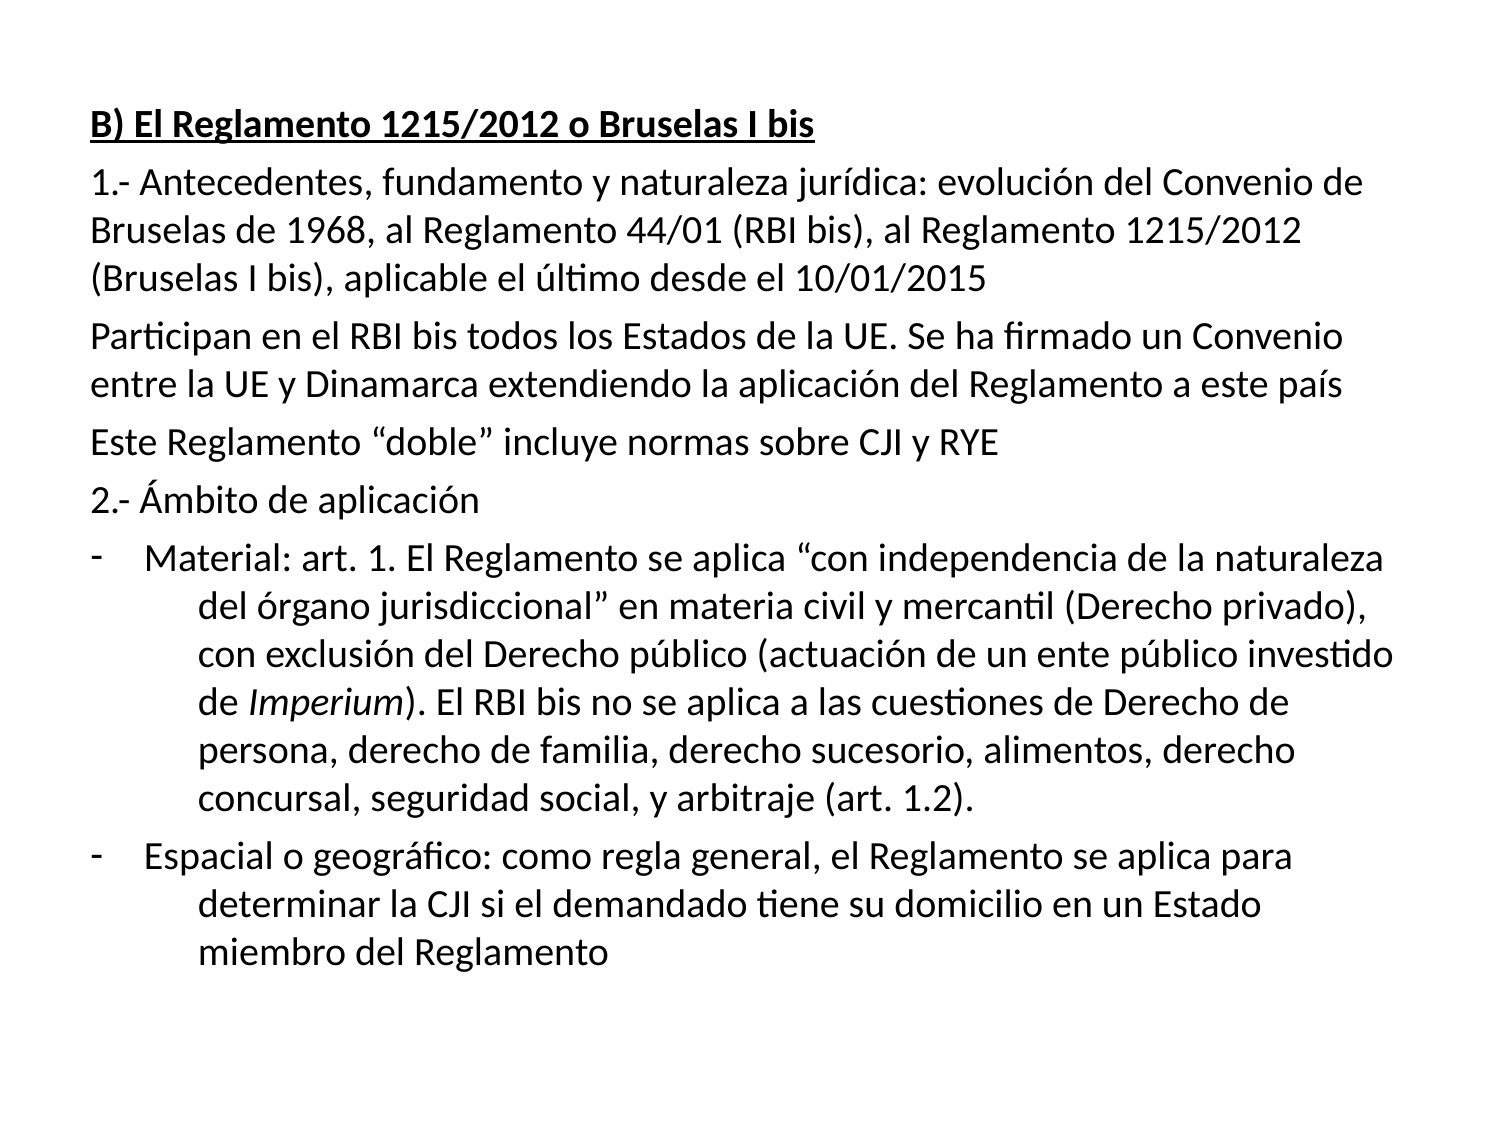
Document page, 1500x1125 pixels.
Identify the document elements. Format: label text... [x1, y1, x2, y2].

list B) El Reglamento 1215/2012 o Bruselas I bis 1.- Antecedentes, fundamento y naturaleza jurídica: evolución del Convenio de Bruselas de 1968, al Reglamento 44/01 (RBI bis), al Reglamento 1215/2012 (Bruselas I bis), aplicable el último desde el 10/01/2015 Participan en el RBI bis todos los Estados de la UE. Se ha firmado un Convenio entre la UE y Dinamarca extendiendo la aplicación del Reglamento a este país Este Reglamento “doble” incluye normas sobre CJI y RYE 2.- Ámbito de aplicación Material: art. 1. El Reglamento se aplica “con independencia de la naturaleza del órgano jurisdiccional” en materia civil y mercantil (Derecho privado), con exclusión del Derecho público (actuación de un ente público investido de Imperium). El RBI bis no se aplica a las cuestiones de Derecho de persona, derecho de familia, derecho sucesorio, alimentos, derecho concursal, seguridad social, y arbitraje (art. 1.2). Espacial o geográfico: como regla general, el Reglamento se aplica para determinar la CJI si el demandado tiene su domicilio en un Estado miembro del Reglamento [75, 90, 1426, 998]
